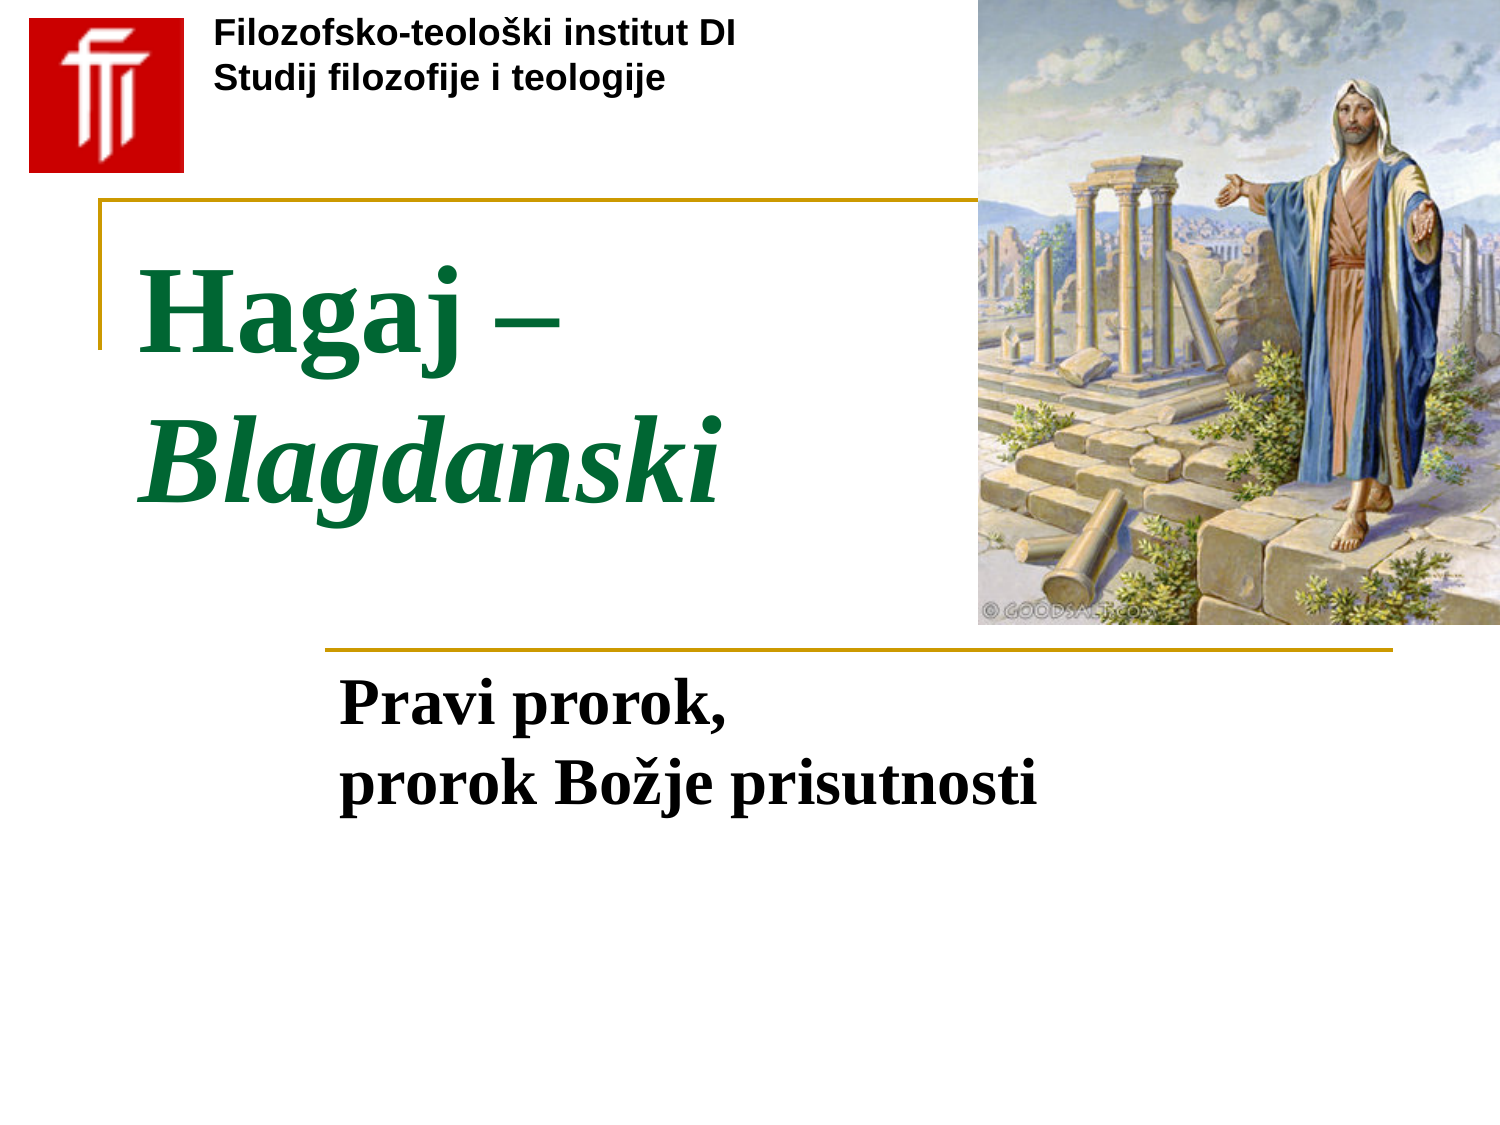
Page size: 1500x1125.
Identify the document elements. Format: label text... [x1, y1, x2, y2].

text_box Filozofsko-teološki institut DI Studij filozofije i teologije [198, 0, 963, 106]
picture [978, 0, 1500, 625]
title Hagaj – Blagdanski [123, 220, 978, 538]
picture [29, 18, 184, 173]
subtitle Pravi prorok, prorok Božje prisutnosti [324, 650, 1401, 938]
